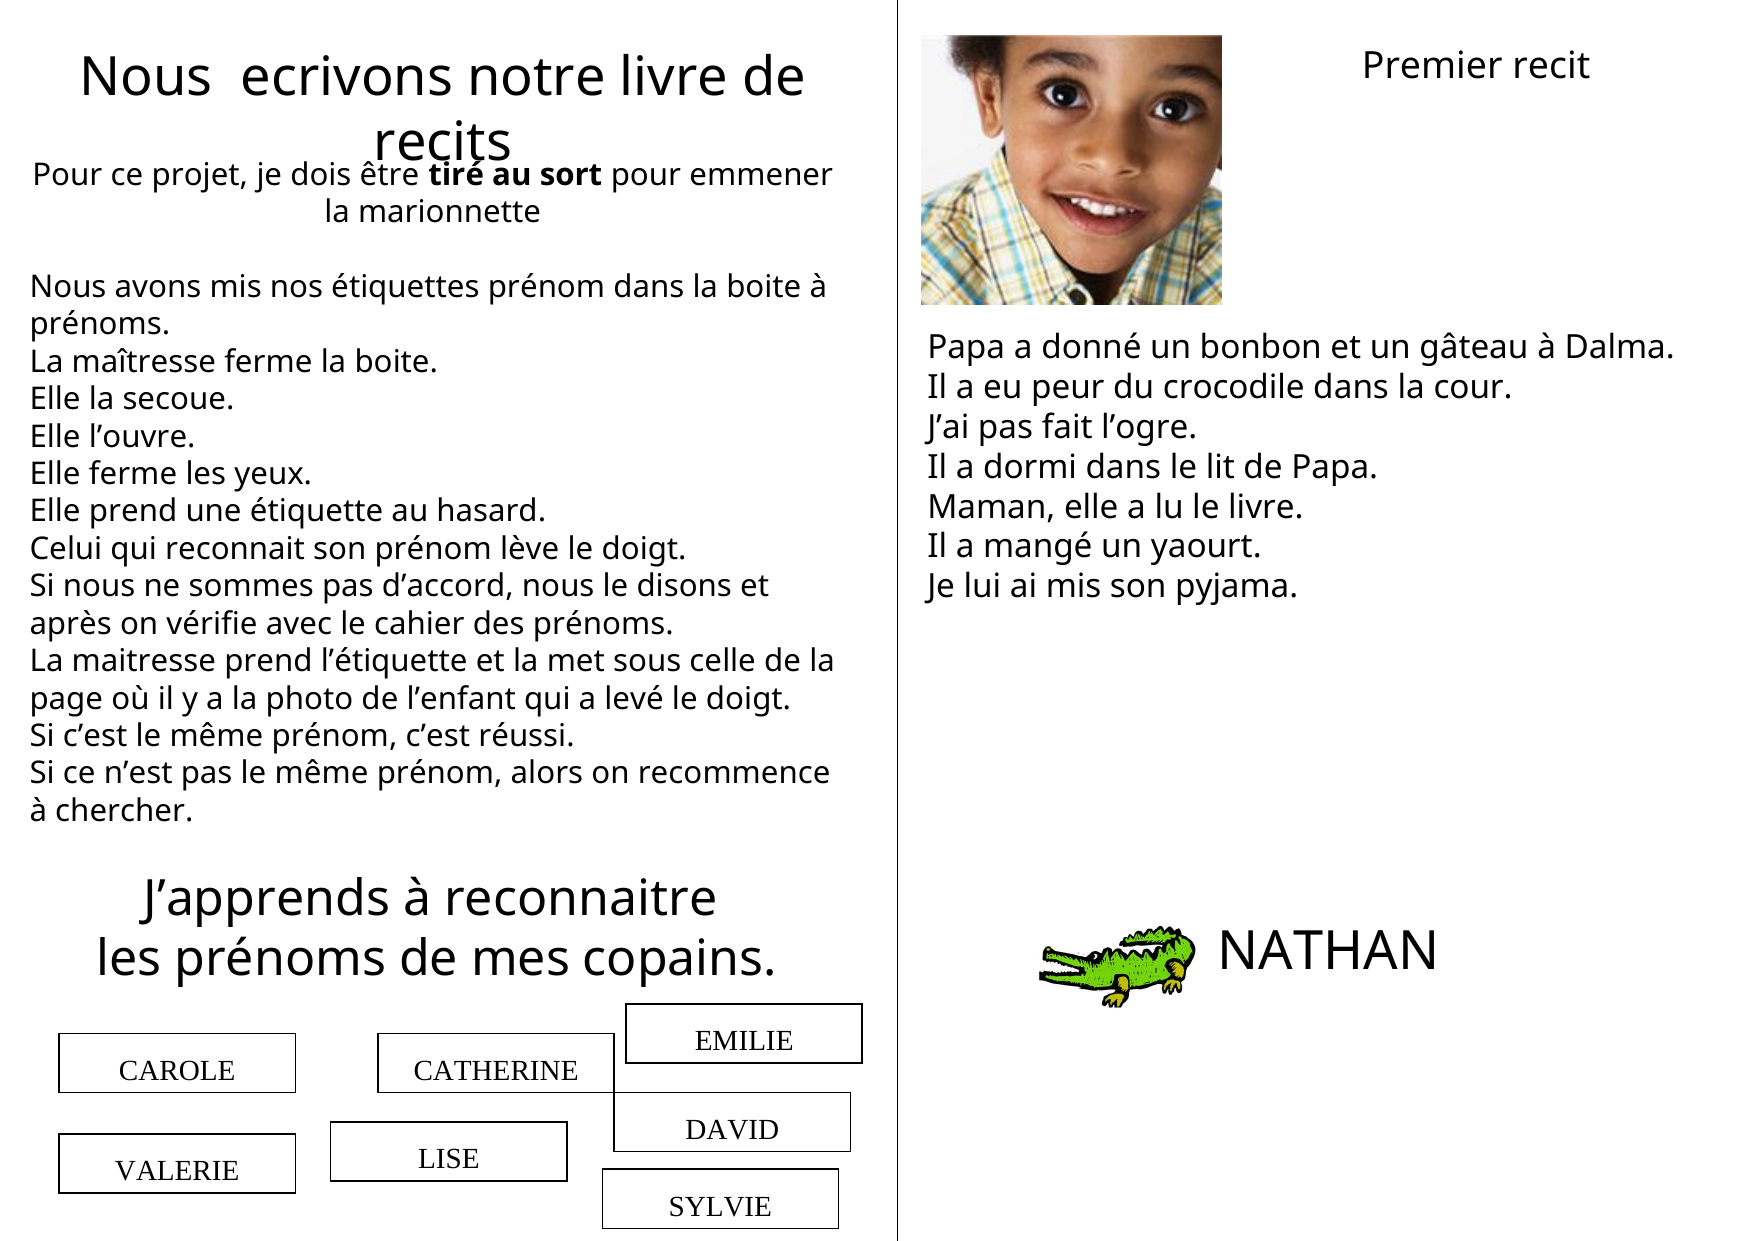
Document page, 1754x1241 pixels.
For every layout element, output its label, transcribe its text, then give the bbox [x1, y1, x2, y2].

text_box CAROLE [70, 1045, 284, 1081]
text_box DAVID [626, 1104, 839, 1140]
text_box Premier recit [1240, 35, 1713, 124]
picture [921, 35, 1222, 305]
text_box Pour ce projet, je dois être tiré au sort pour emmener la marionnette Nous avons mis nos étiquettes prénom dans la boite à prénoms. La maîtresse ferme la boite. Elle la secoue. Elle l’ouvre. Elle ferme les yeux. Elle prend une étiquette au hasard. Celui qui reconnait son prénom lève le doigt. Si nous ne sommes pas d’accord, nous le disons et après on vérifie avec le cahier des prénoms. La maitresse prend l’étiquette et la met sous celle de la page où il y a la photo de l’enfant qui a levé le doigt. Si c’est le même prénom, c’est réussi. Si ce n’est pas le même prénom, alors on recommence à chercher. J’apprends à reconnaitre les prénoms de mes copains. [23, 147, 851, 1164]
text_box SYLVIE [613, 1180, 827, 1217]
text_box Pour ce projet, je dois être tiré au sort pour emmener la marionnette Nous avons mis nos étiquettes prénom dans la boite à prénoms. La maîtresse ferme la boite. Elle la secoue. Elle l’ouvre. Elle ferme les yeux. Elle prend une étiquette au hasard. Celui qui reconnait son prénom lève le doigt. Si nous ne sommes pas d’accord, nous le disons et après on vérifie avec le cahier des prénoms. La maitresse prend l’étiquette et la met sous celle de la page où il y a la photo de l’enfant qui a levé le doigt. Si c’est le même prénom, c’est réussi. Si ce n’est pas le même prénom, alors on recommence à chercher. J’apprends à reconnaitre les prénoms de mes copains. [379, 1034, 613, 1092]
text_box EMILIE [637, 1015, 851, 1052]
text_box Nous ecrivons notre livre de recits [23, 35, 863, 334]
text_box LISE [342, 1133, 556, 1170]
text_box NATHAN [1198, 909, 1536, 1040]
text_box Pour ce projet, je dois être tiré au sort pour emmener la marionnette Nous avons mis nos étiquettes prénom dans la boite à prénoms. La maîtresse ferme la boite. Elle la secoue. Elle l’ouvre. Elle ferme les yeux. Elle prend une étiquette au hasard. Celui qui reconnait son prénom lève le doigt. Si nous ne sommes pas d’accord, nous le disons et après on vérifie avec le cahier des prénoms. La maitresse prend l’étiquette et la met sous celle de la page où il y a la photo de l’enfant qui a levé le doigt. Si c’est le même prénom, c’est réussi. Si ce n’est pas le même prénom, alors on recommence à chercher. J’apprends à reconnaitre les prénoms de mes copains. [615, 1093, 850, 1151]
picture [1039, 885, 1198, 1045]
text_box Papa a donné un bonbon et un gâteau à Dalma. Il a eu peur du crocodile dans la cour. J’ai pas fait l’ogre. Il a dormi dans le lit de Papa. Maman, elle a lu le livre. Il a mangé un yaourt. Je lui ai mis son pyjama. [921, 319, 1725, 922]
text_box VALERIE [70, 1145, 284, 1182]
text_box CATHERINE [389, 1045, 603, 1081]
